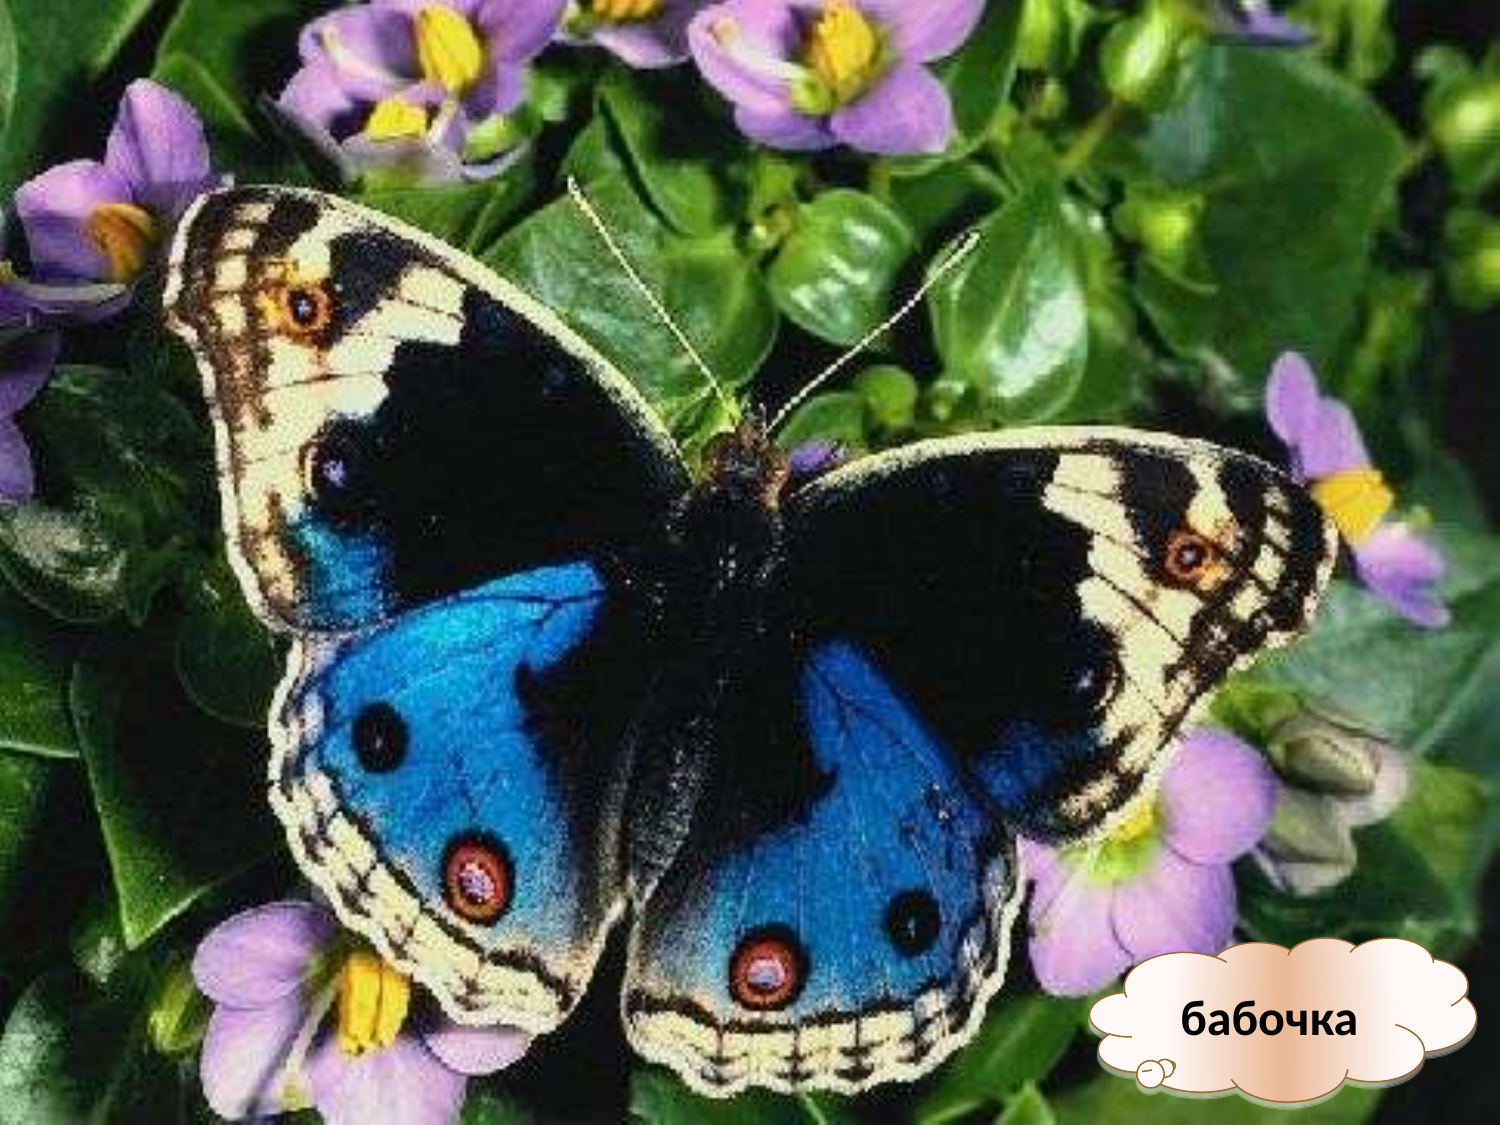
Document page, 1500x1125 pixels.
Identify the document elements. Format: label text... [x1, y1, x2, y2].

text_box бабочка [1089, 937, 1477, 1103]
picture [0, 0, 1500, 1125]
